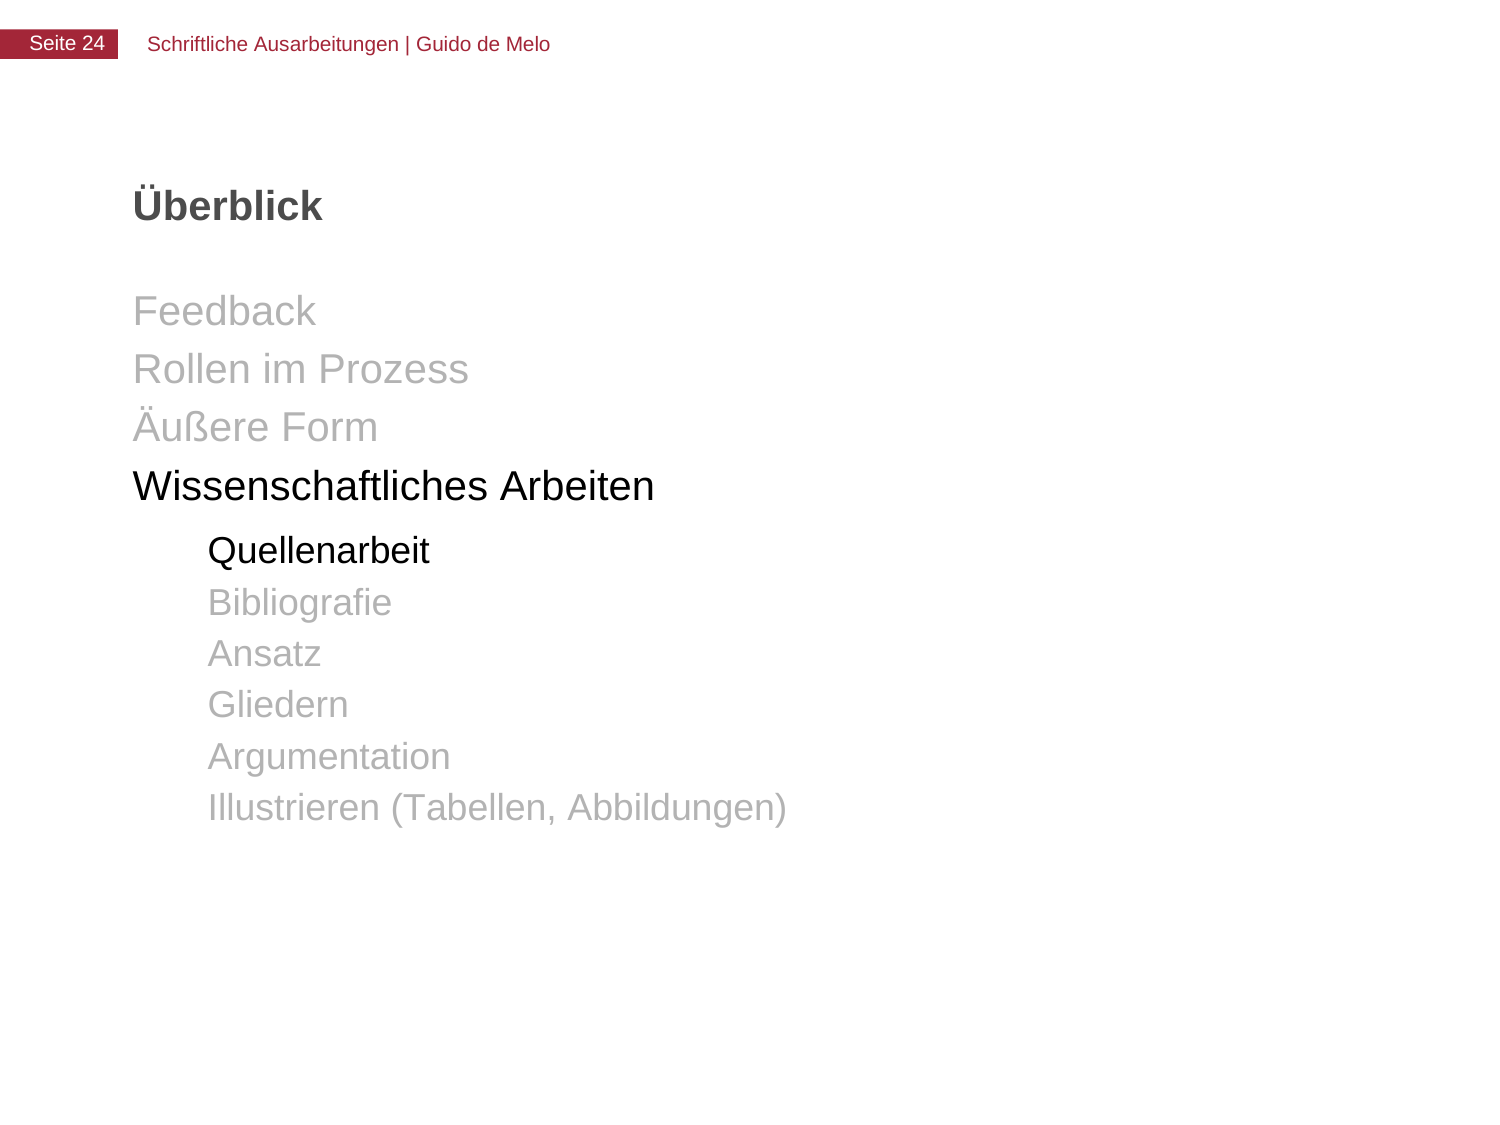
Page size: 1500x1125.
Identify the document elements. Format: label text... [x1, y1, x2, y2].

list Feedback Rollen im Prozess Äußere Form Wissenschaftliches Arbeiten Quellenarbeit Bibliografie Ansatz Gliedern Argumentation Illustrieren (Tabellen, Abbildungen) [132, 287, 1371, 888]
title Überblick [132, 149, 1413, 258]
